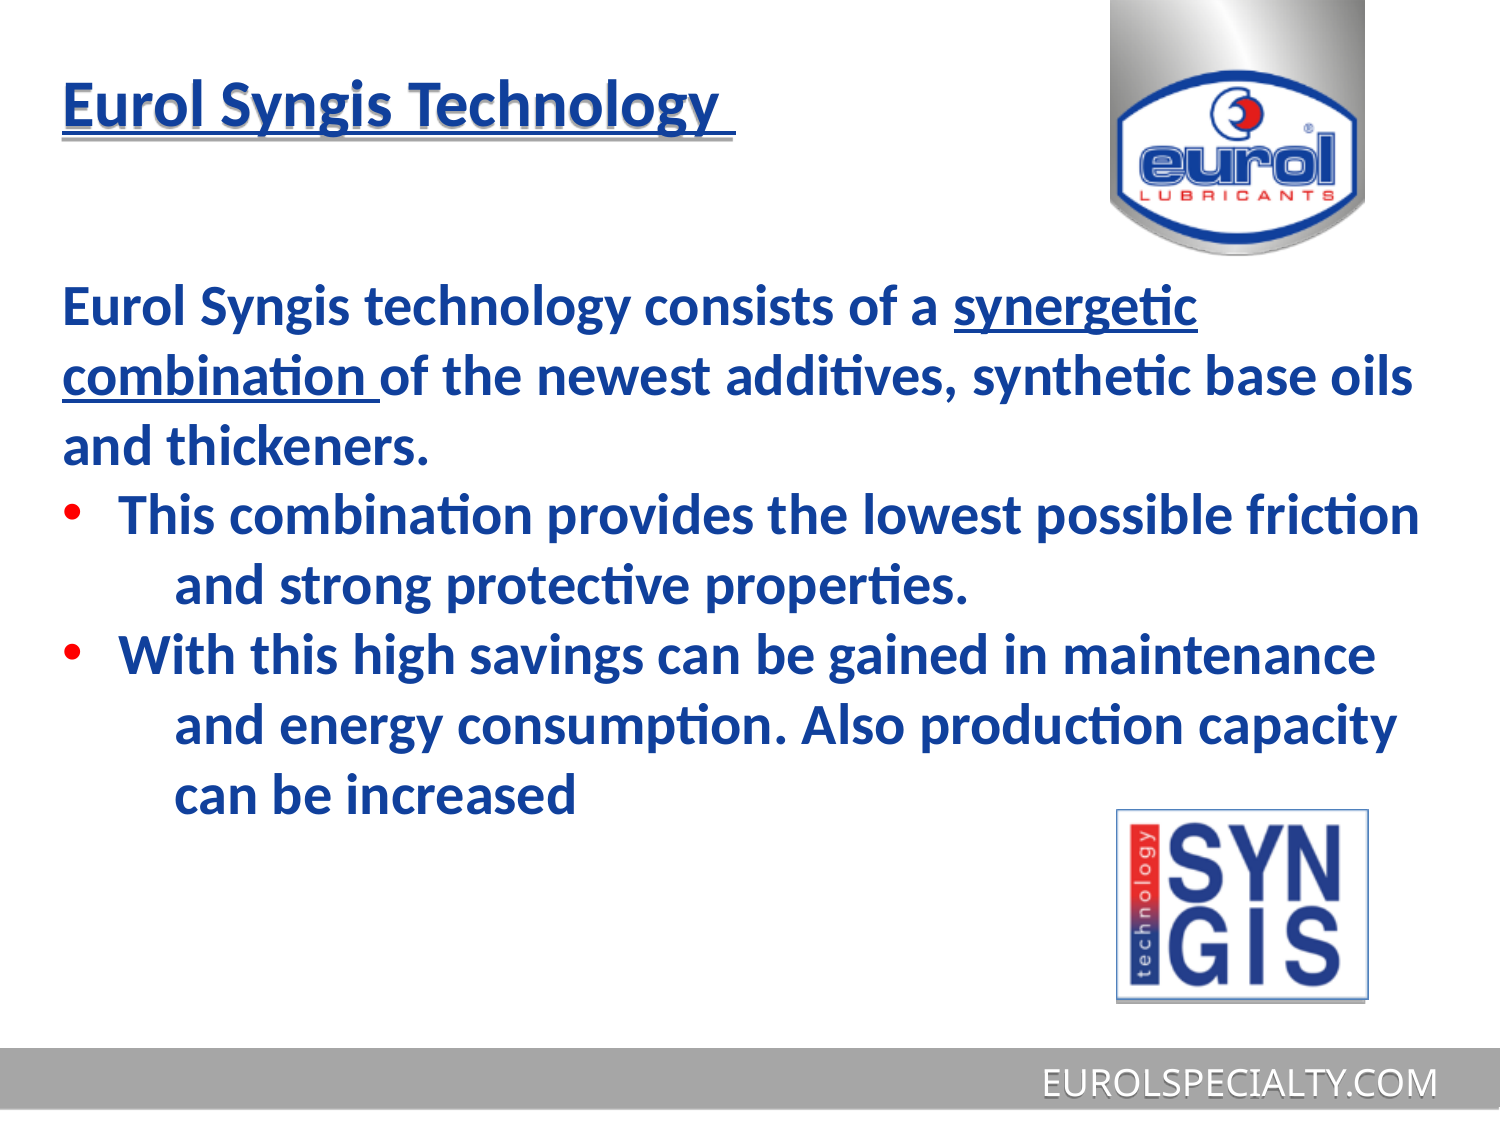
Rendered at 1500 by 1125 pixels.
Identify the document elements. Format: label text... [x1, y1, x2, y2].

list Eurol Syngis technology consists of a synergetic combination of the newest additives, synthetic base oils and thickeners. This combination provides the lowest possible friction and strong protective properties. With this high savings can be gained in maintenance and energy consumption. Also production capacity can be increased [62, 267, 1474, 894]
text_box Eurol Syngis Technology [62, 59, 1081, 167]
picture [1116, 809, 1369, 1000]
